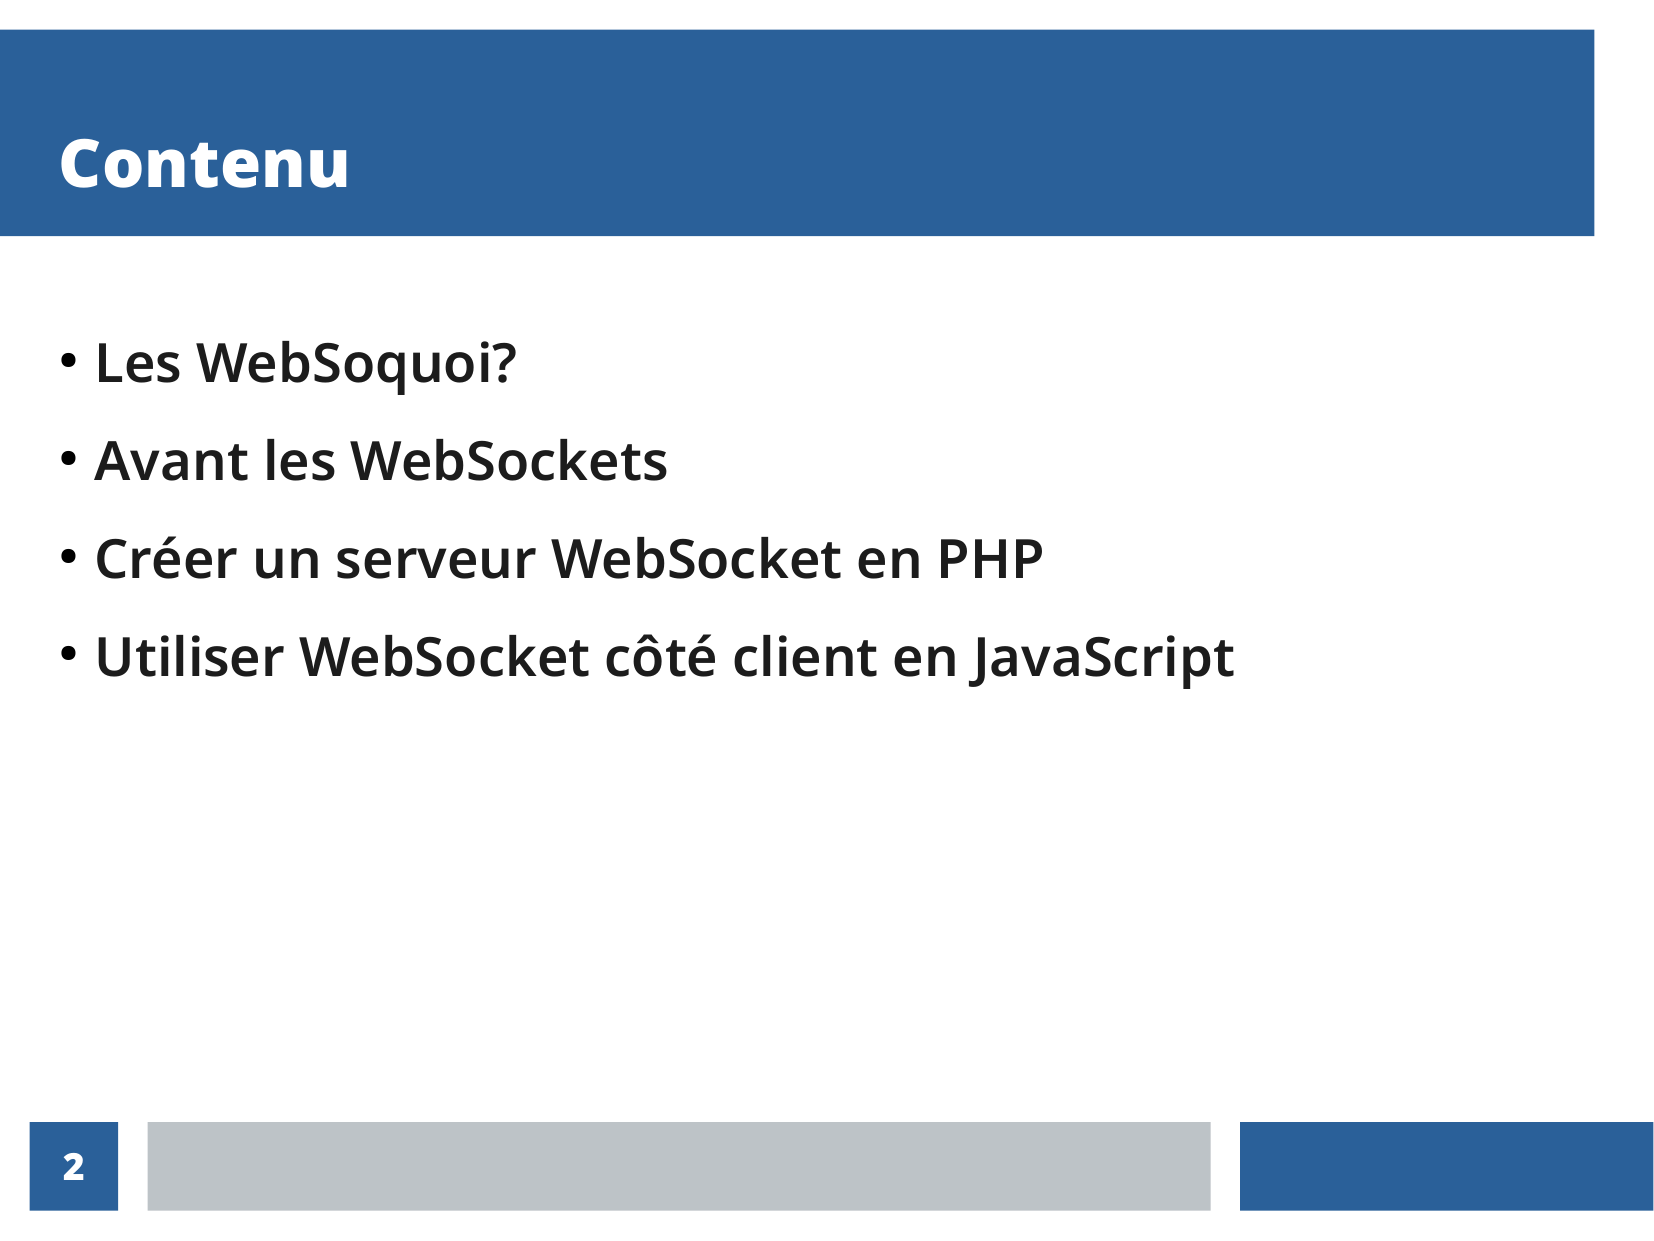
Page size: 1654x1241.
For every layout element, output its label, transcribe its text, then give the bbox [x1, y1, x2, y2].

title Contenu [59, 59, 1595, 207]
list Les WebSoquoi? Avant les WebSockets Créer un serveur WebSocket en PHP Utiliser WebSocket côté client en JavaScript [59, 324, 1565, 1093]
